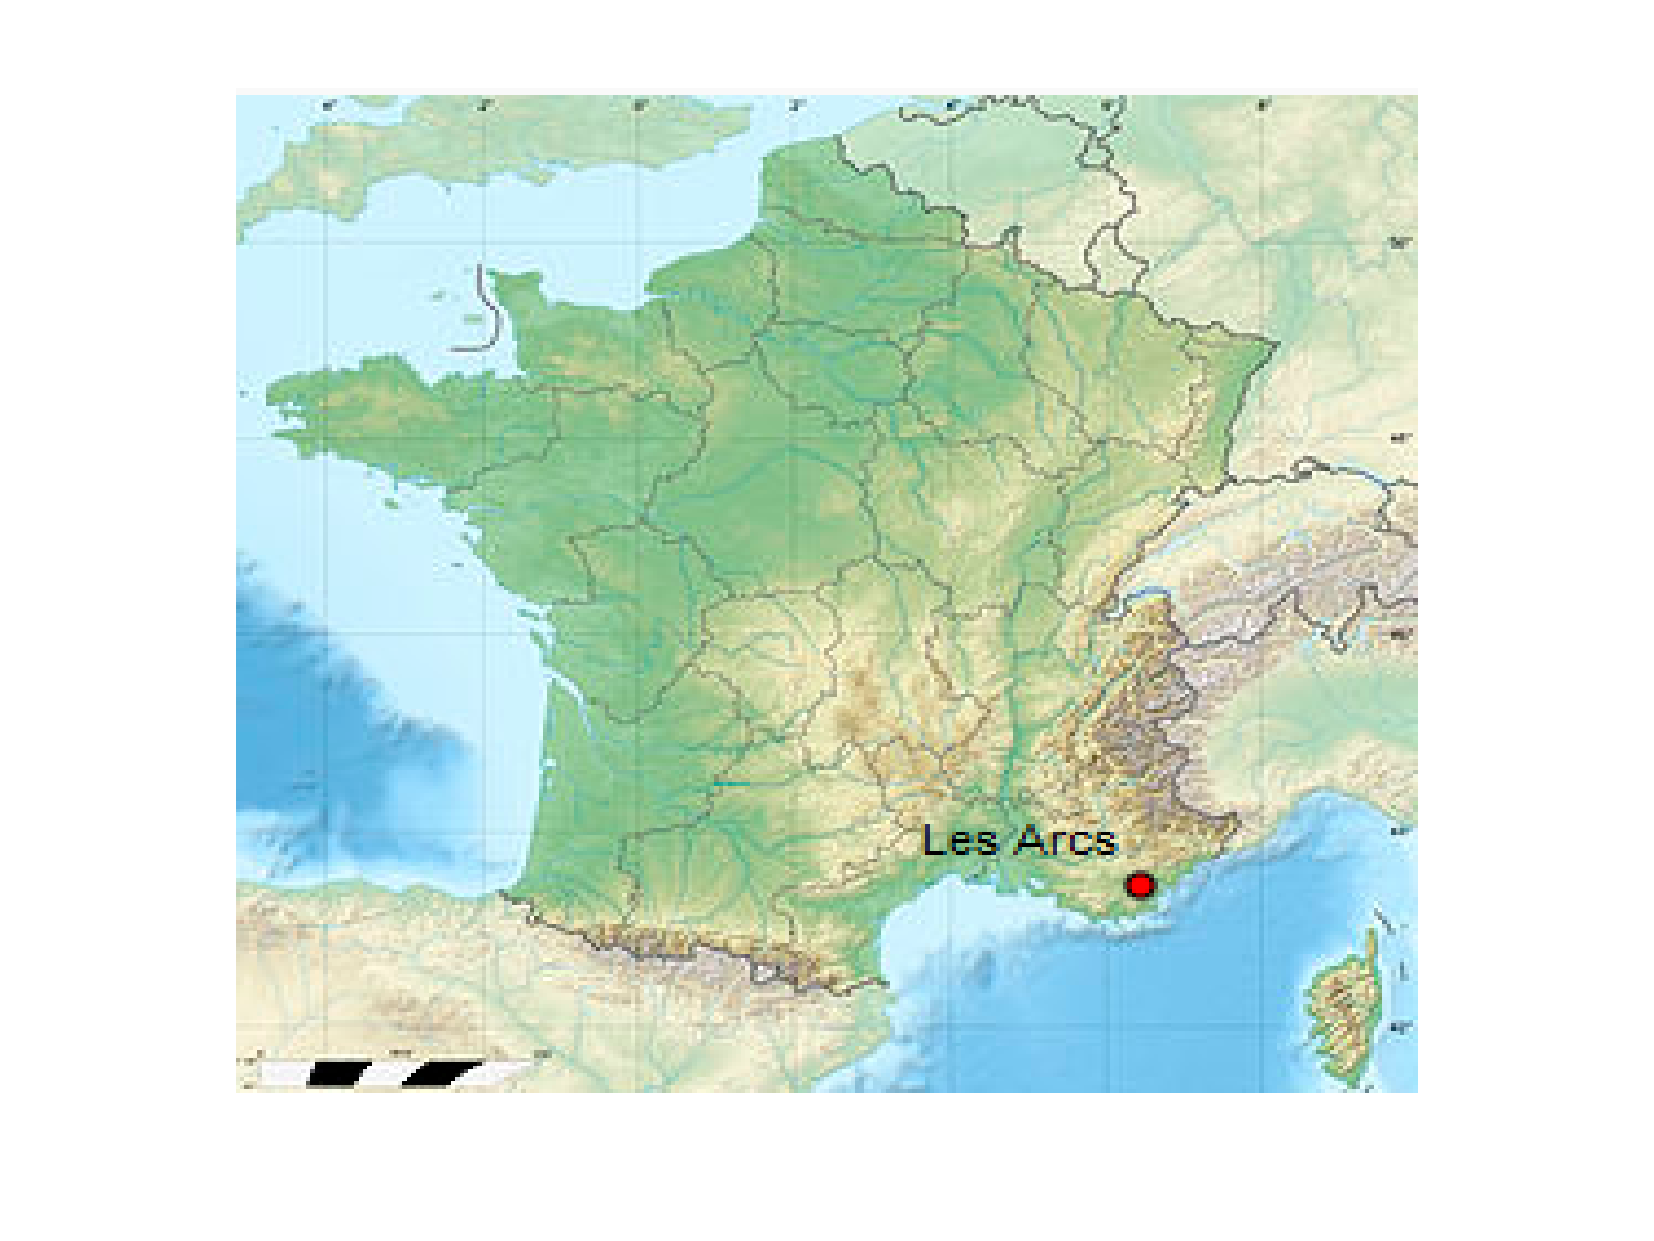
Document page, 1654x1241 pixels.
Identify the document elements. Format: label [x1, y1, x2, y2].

picture [236, 88, 1418, 1093]
